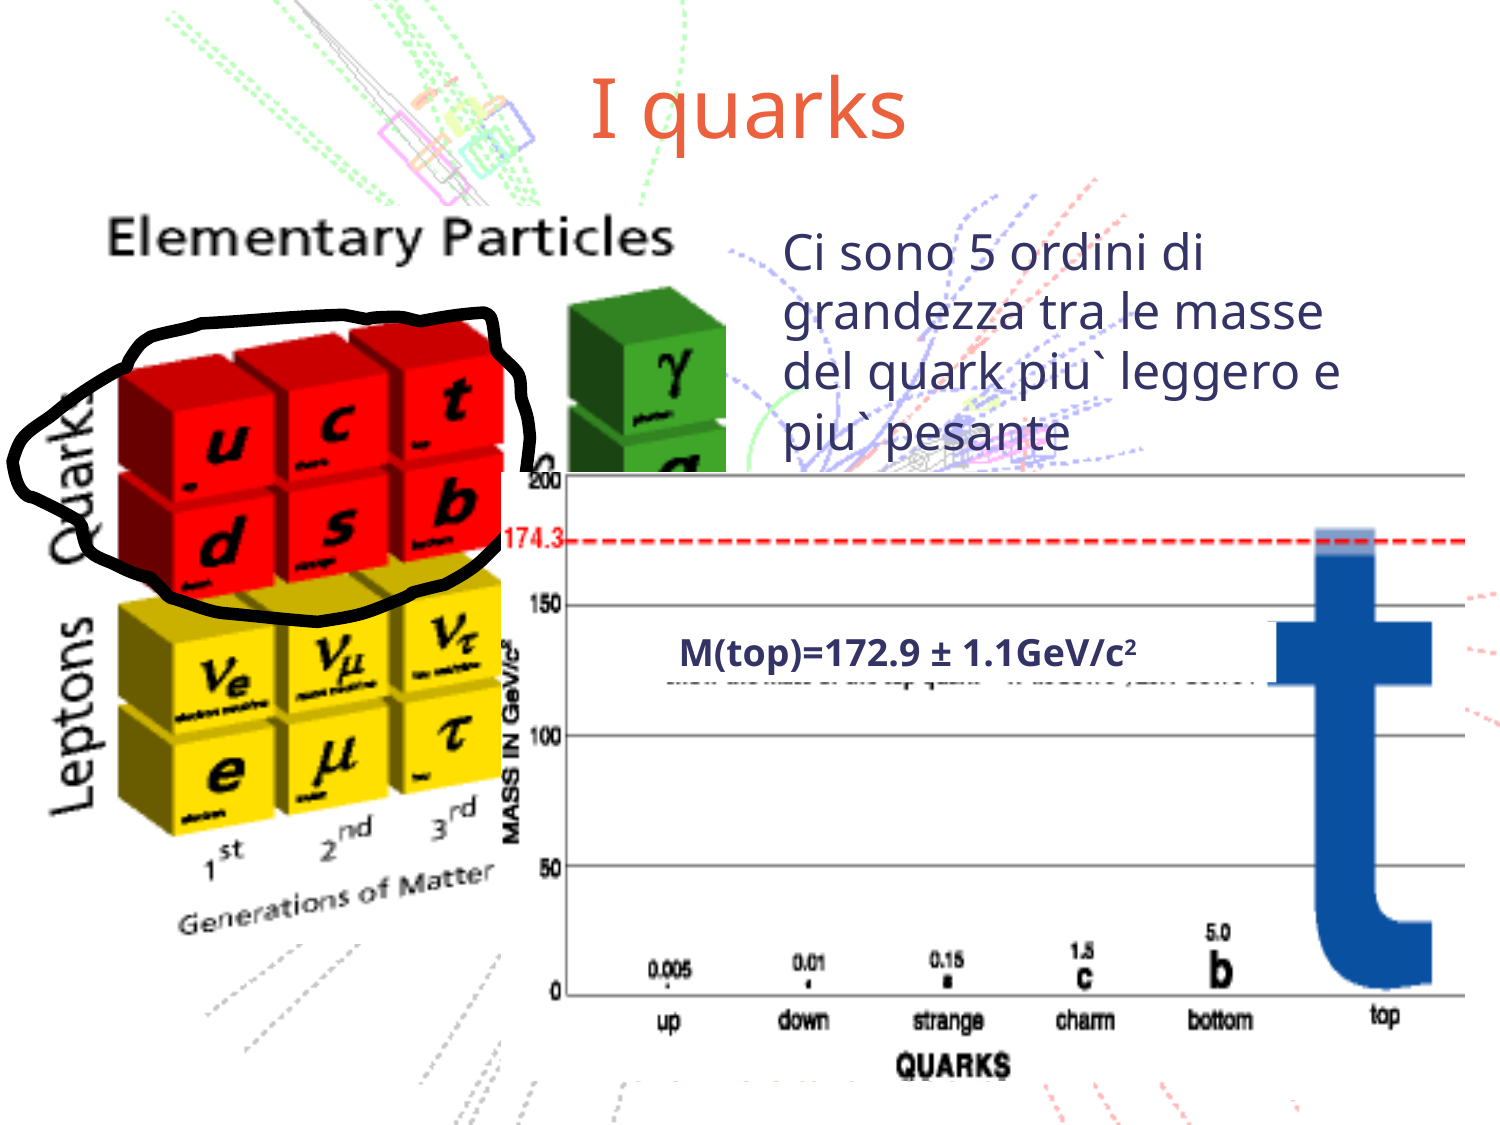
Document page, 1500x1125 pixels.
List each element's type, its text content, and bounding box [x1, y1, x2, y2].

text_box M(top)=172.9 ± 1.1GeV/c2 [663, 621, 1277, 683]
title I quarks [0, 0, 1500, 213]
picture [0, 206, 1500, 1125]
text_box Ci sono 5 ordini di grandezza tra le masse del quark piu` leggero e piu` pesante [767, 212, 1388, 468]
